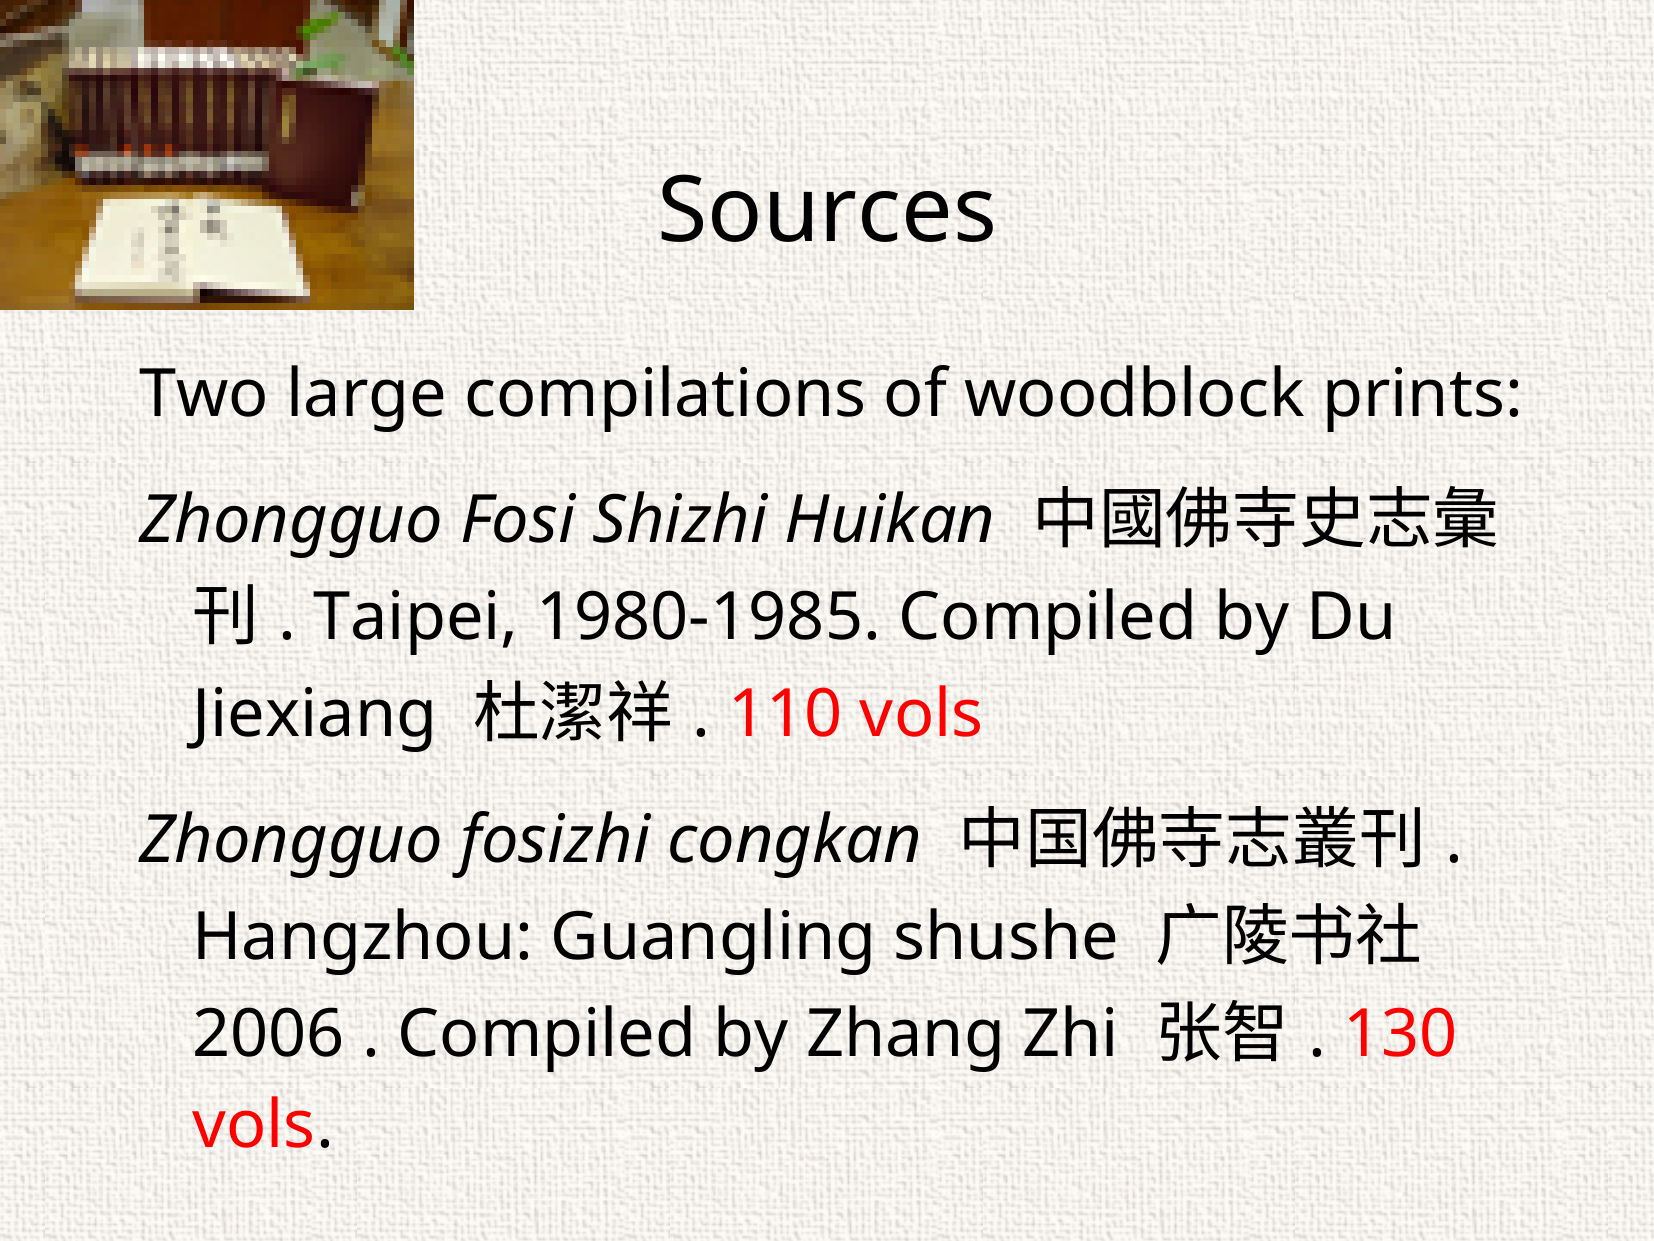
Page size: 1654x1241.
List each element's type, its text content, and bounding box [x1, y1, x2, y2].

title Sources [414, 110, 1534, 303]
picture [0, 0, 1654, 1241]
list Two large compilations of woodblock prints: Zhongguo Fosi Shizhi Huikan 中國佛寺史志彙刊. Taipei, 1980-1985. Compiled by Du Jiexiang 杜潔祥. 110 vols Zhongguo fosizhi congkan 中国佛寺志叢刊. Hangzhou: Guangling shushe 广陵书社 2006 . Compiled by Zhang Zhi 张智. 130 vols. [121, 344, 1534, 1119]
